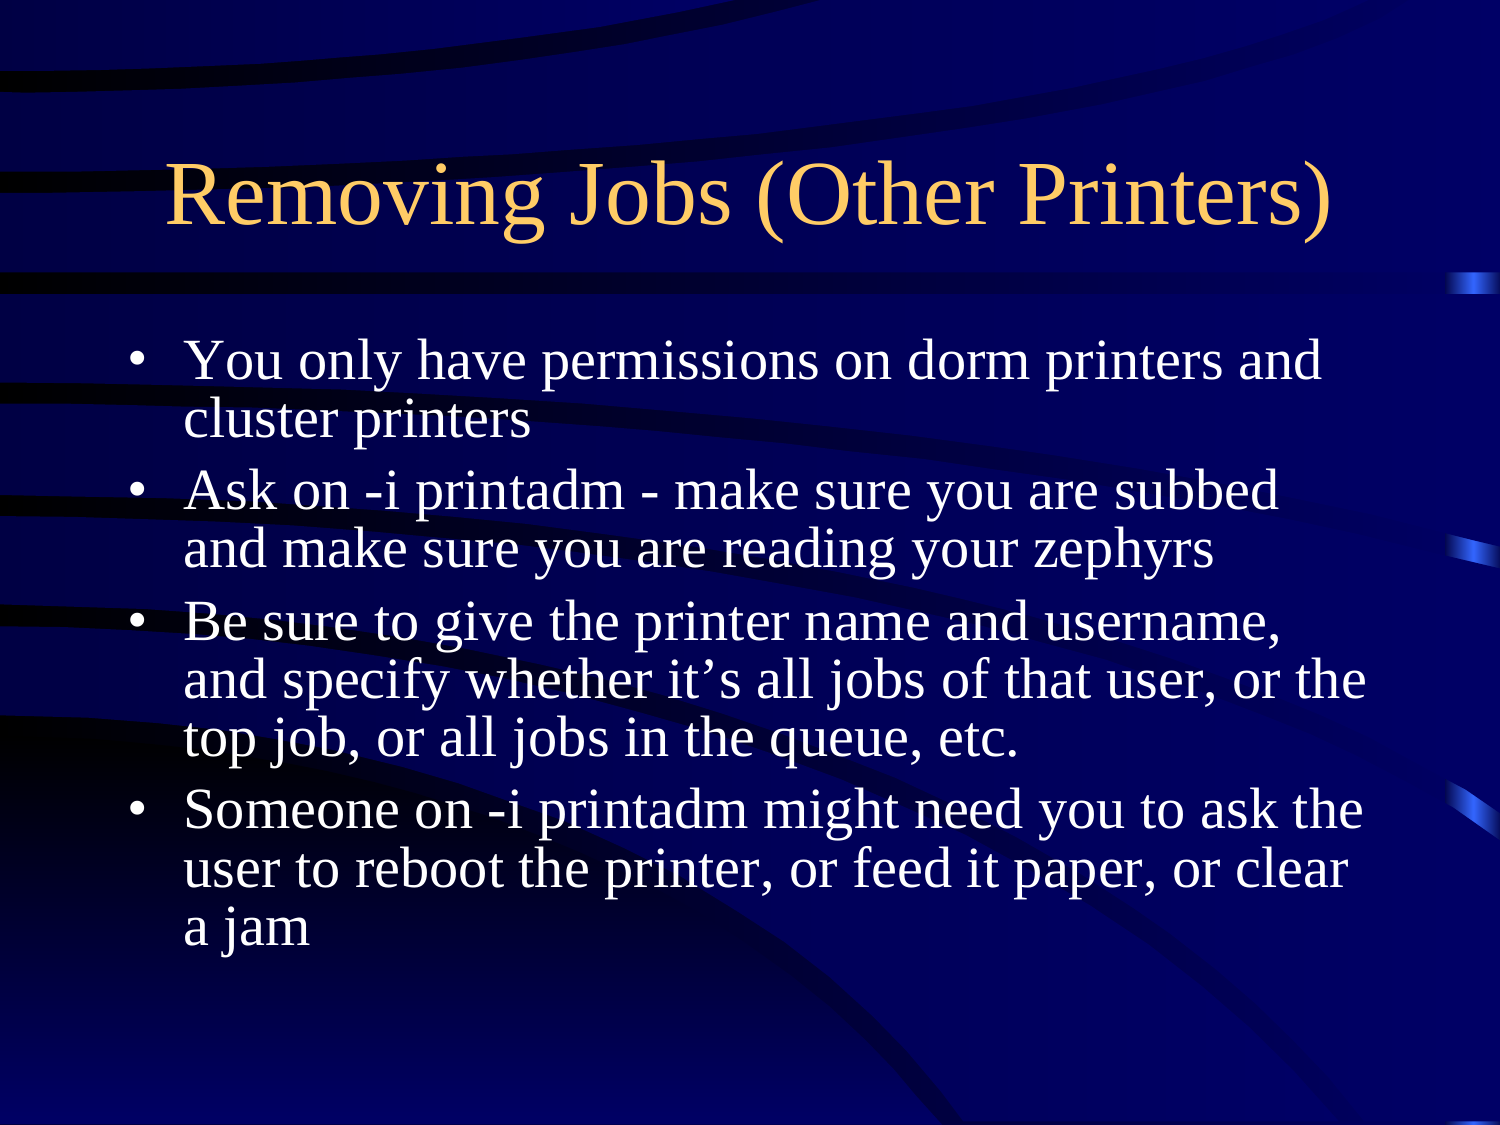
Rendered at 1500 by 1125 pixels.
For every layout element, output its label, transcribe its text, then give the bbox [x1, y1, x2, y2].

title Removing Jobs (Other Printers) [112, 99, 1388, 288]
list You only have permissions on dorm printers and cluster printers Ask on -i printadm - make sure you are subbed and make sure you are reading your zephyrs Be sure to give the printer name and username, and specify whether it’s all jobs of that user, or the top job, or all jobs in the queue, etc. Someone on -i printadm might need you to ask the user to reboot the printer, or feed it paper, or clear a jam [112, 324, 1388, 1001]
